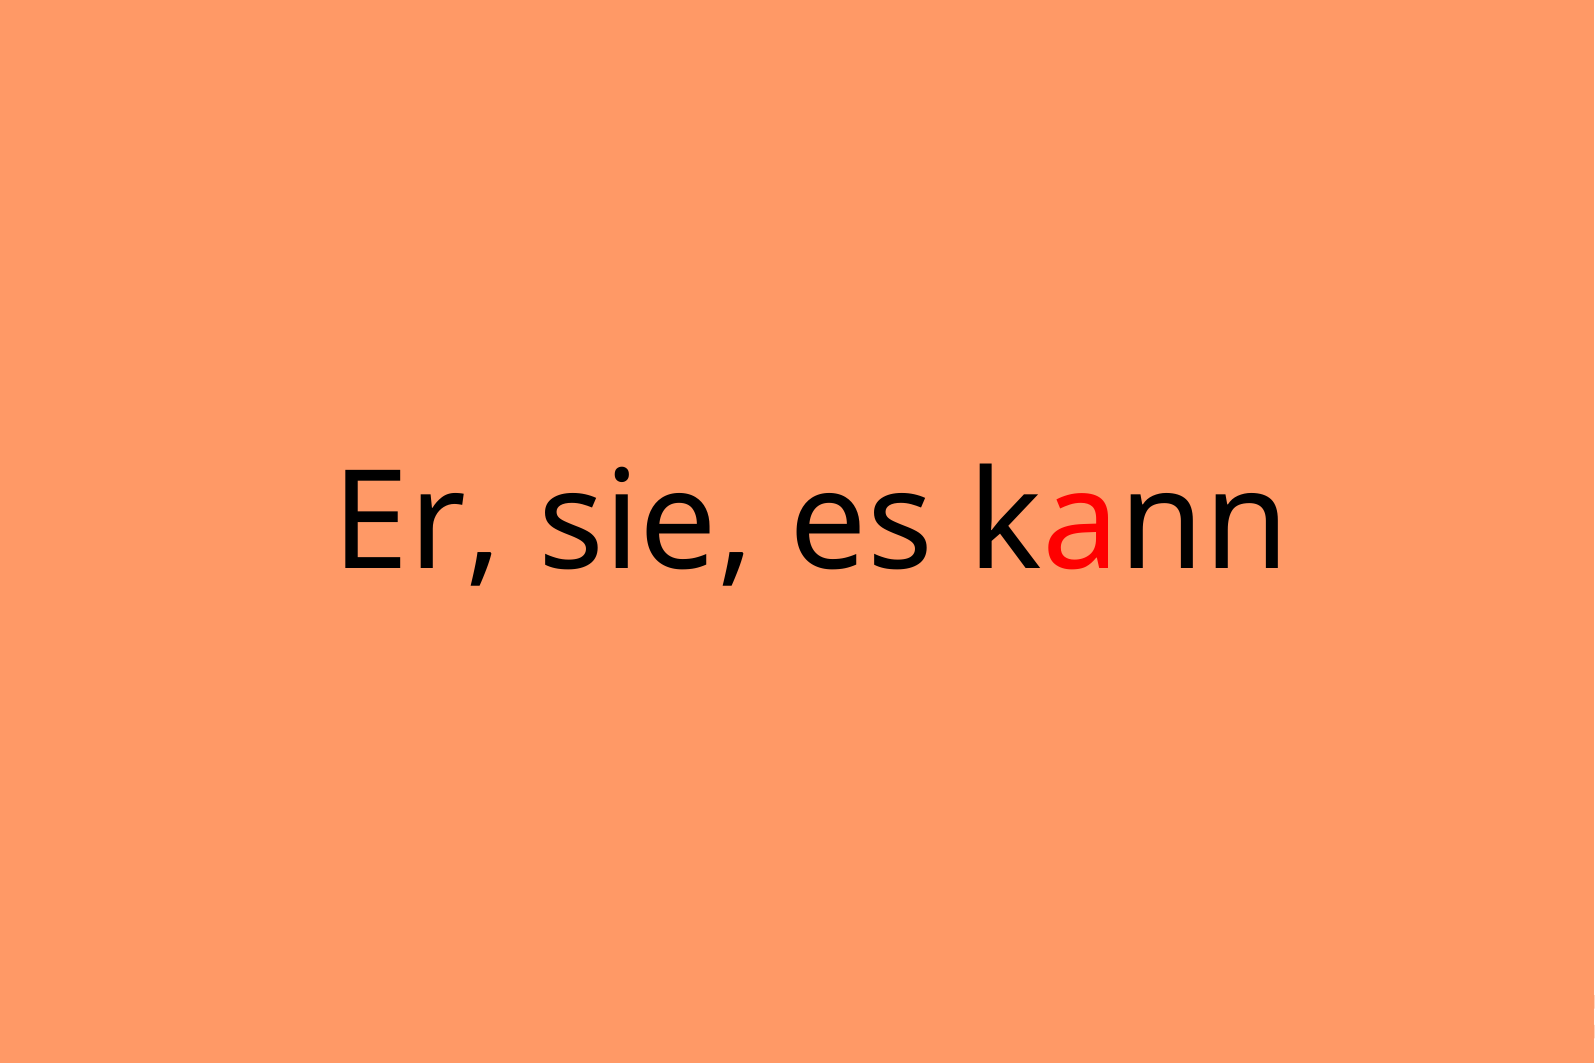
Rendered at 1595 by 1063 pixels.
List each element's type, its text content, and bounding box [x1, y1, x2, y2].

subtitle Er, sie, es kann [117, 59, 1505, 971]
